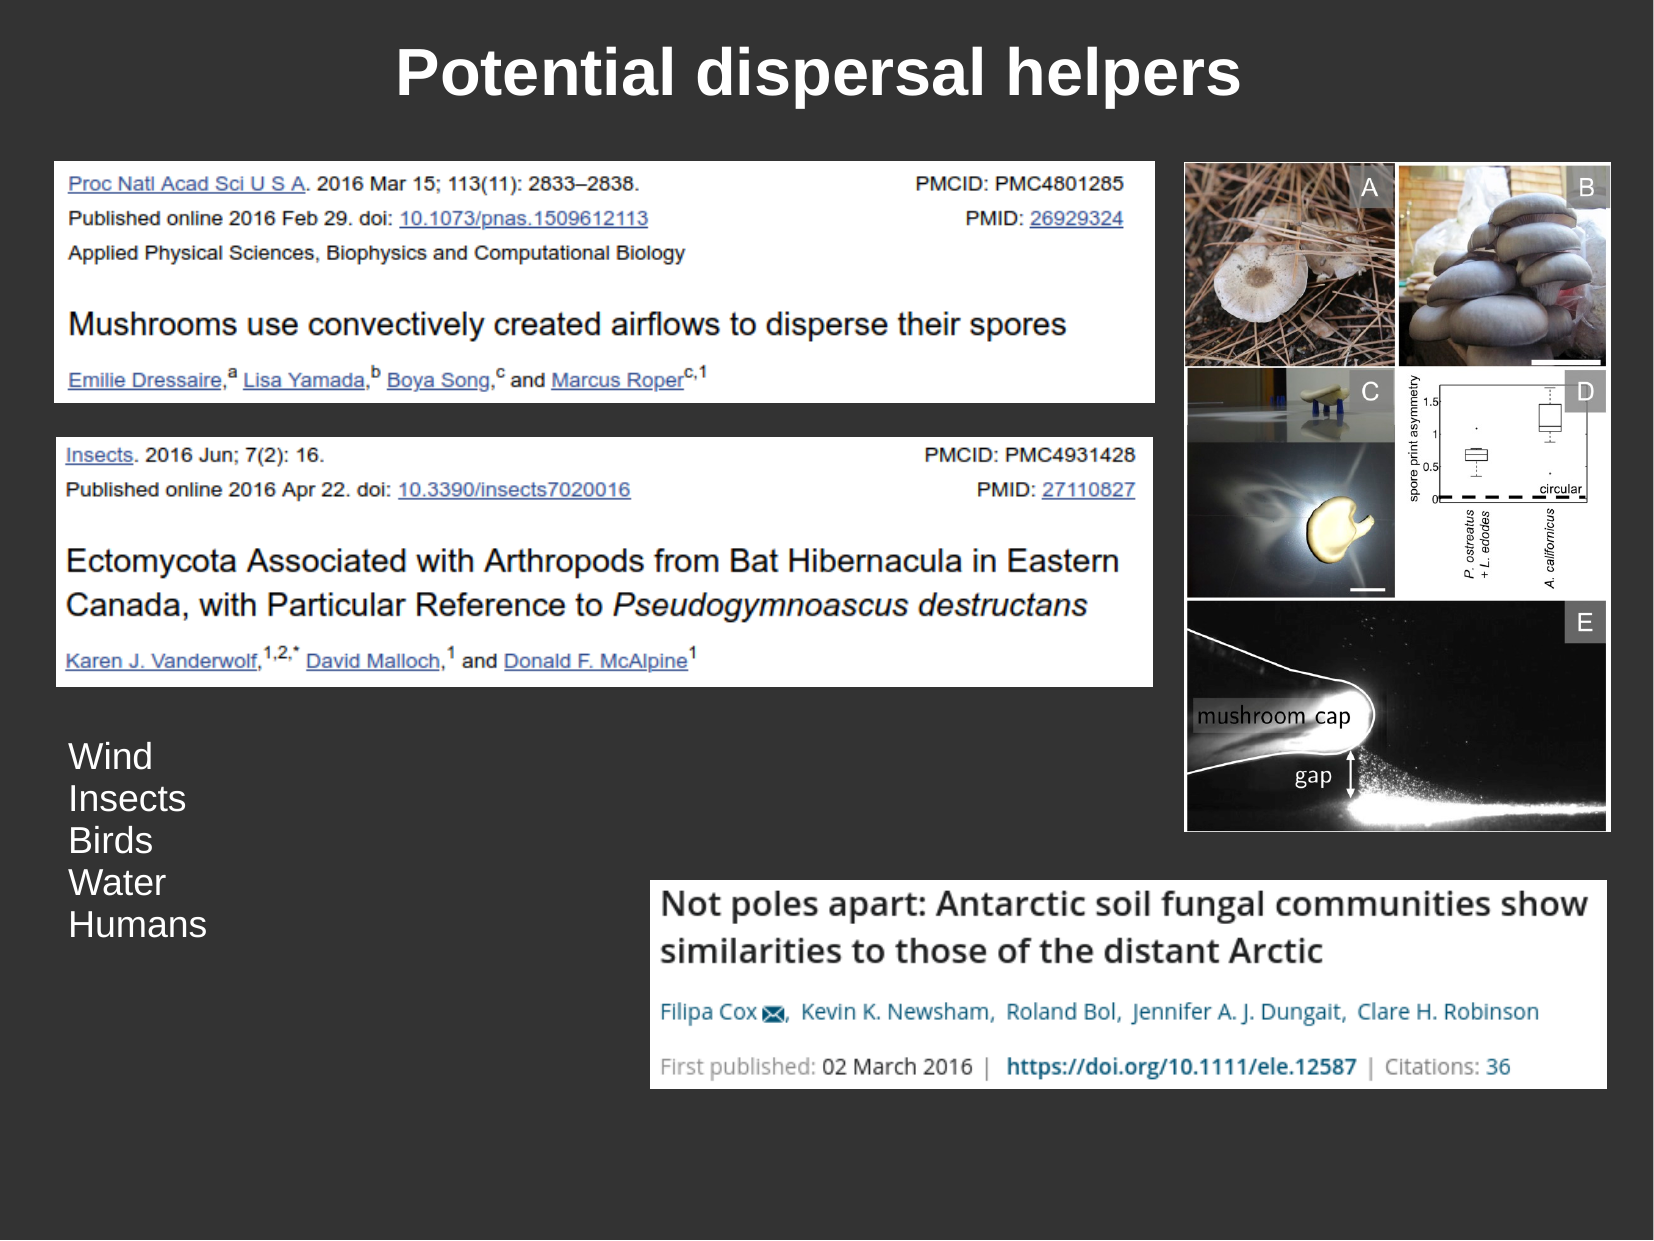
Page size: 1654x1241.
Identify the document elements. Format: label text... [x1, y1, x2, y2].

picture [650, 880, 1607, 1089]
picture [1184, 162, 1611, 832]
text_box Potential dispersal helpers [19, 27, 1620, 118]
picture [54, 161, 1155, 403]
text_box Wind Insects Birds Water Humans [53, 727, 1149, 953]
picture [56, 437, 1153, 687]
